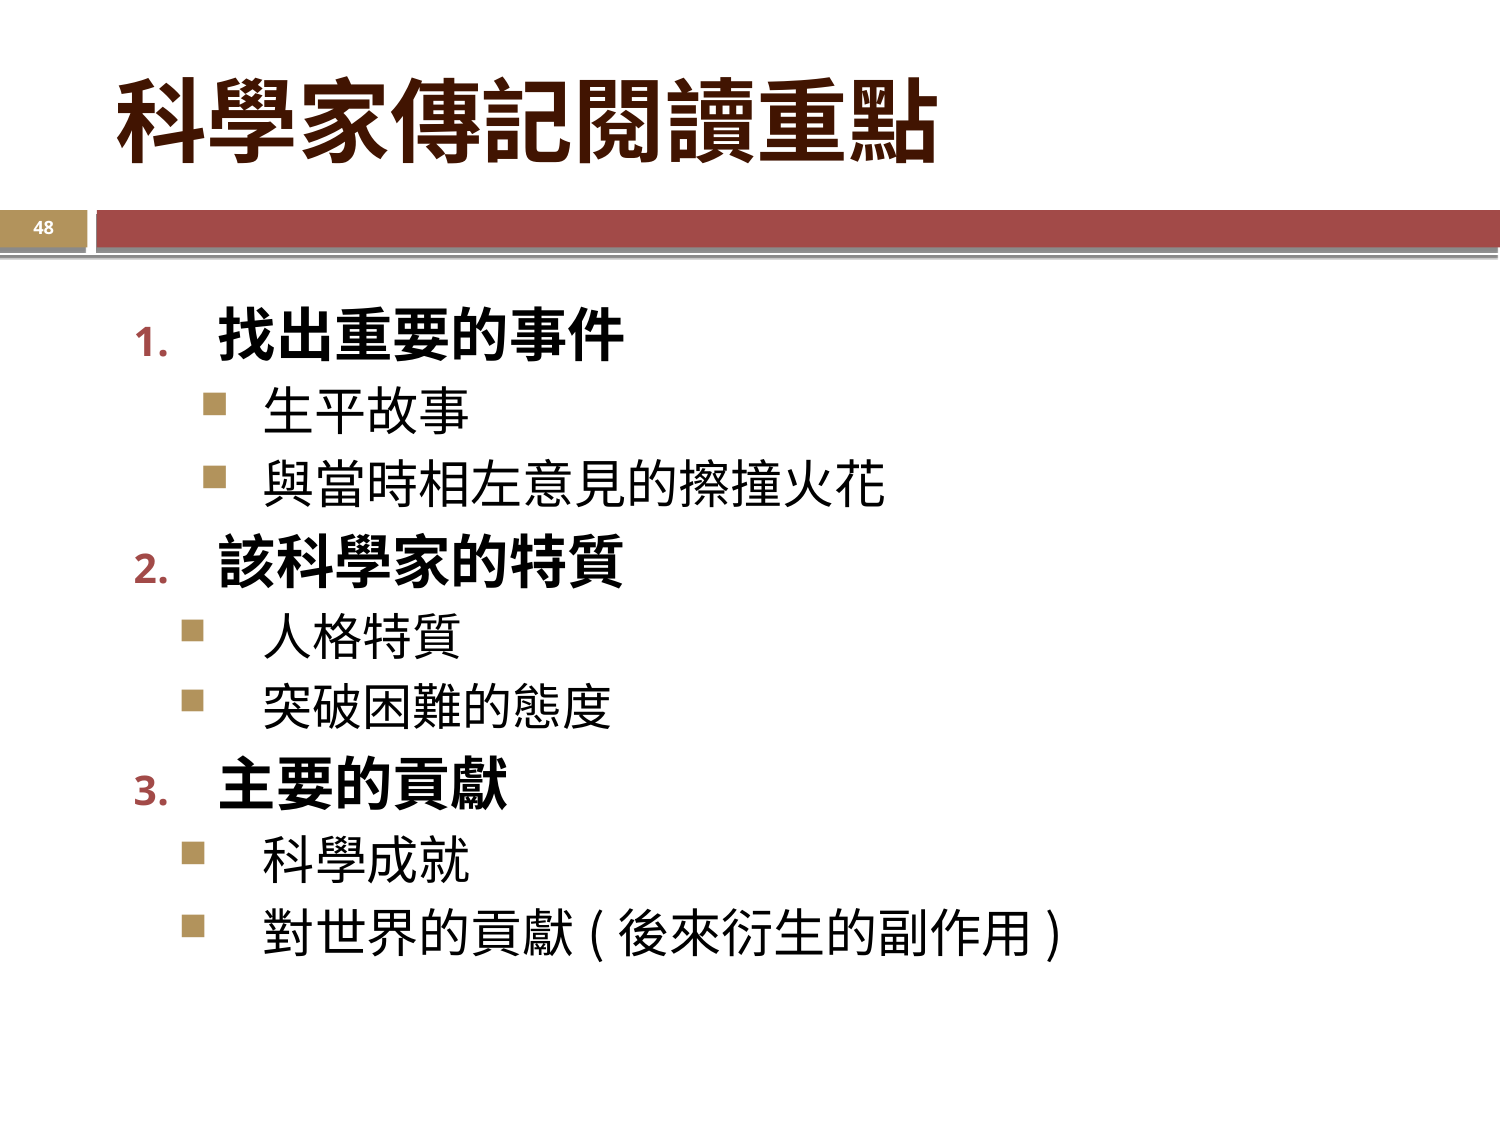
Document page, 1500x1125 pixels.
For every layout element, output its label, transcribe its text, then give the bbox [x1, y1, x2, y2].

list 找出重要的事件 生平故事 與當時相左意見的擦撞火花 該科學家的特質 人格特質 突破困難的態度 主要的貢獻 科學成就 對世界的貢獻(後來衍生的副作用) [53, 290, 1438, 1029]
slide_number <編號> [0, 208, 88, 249]
title 科學家傳記閱讀重點 [100, 37, 1438, 200]
